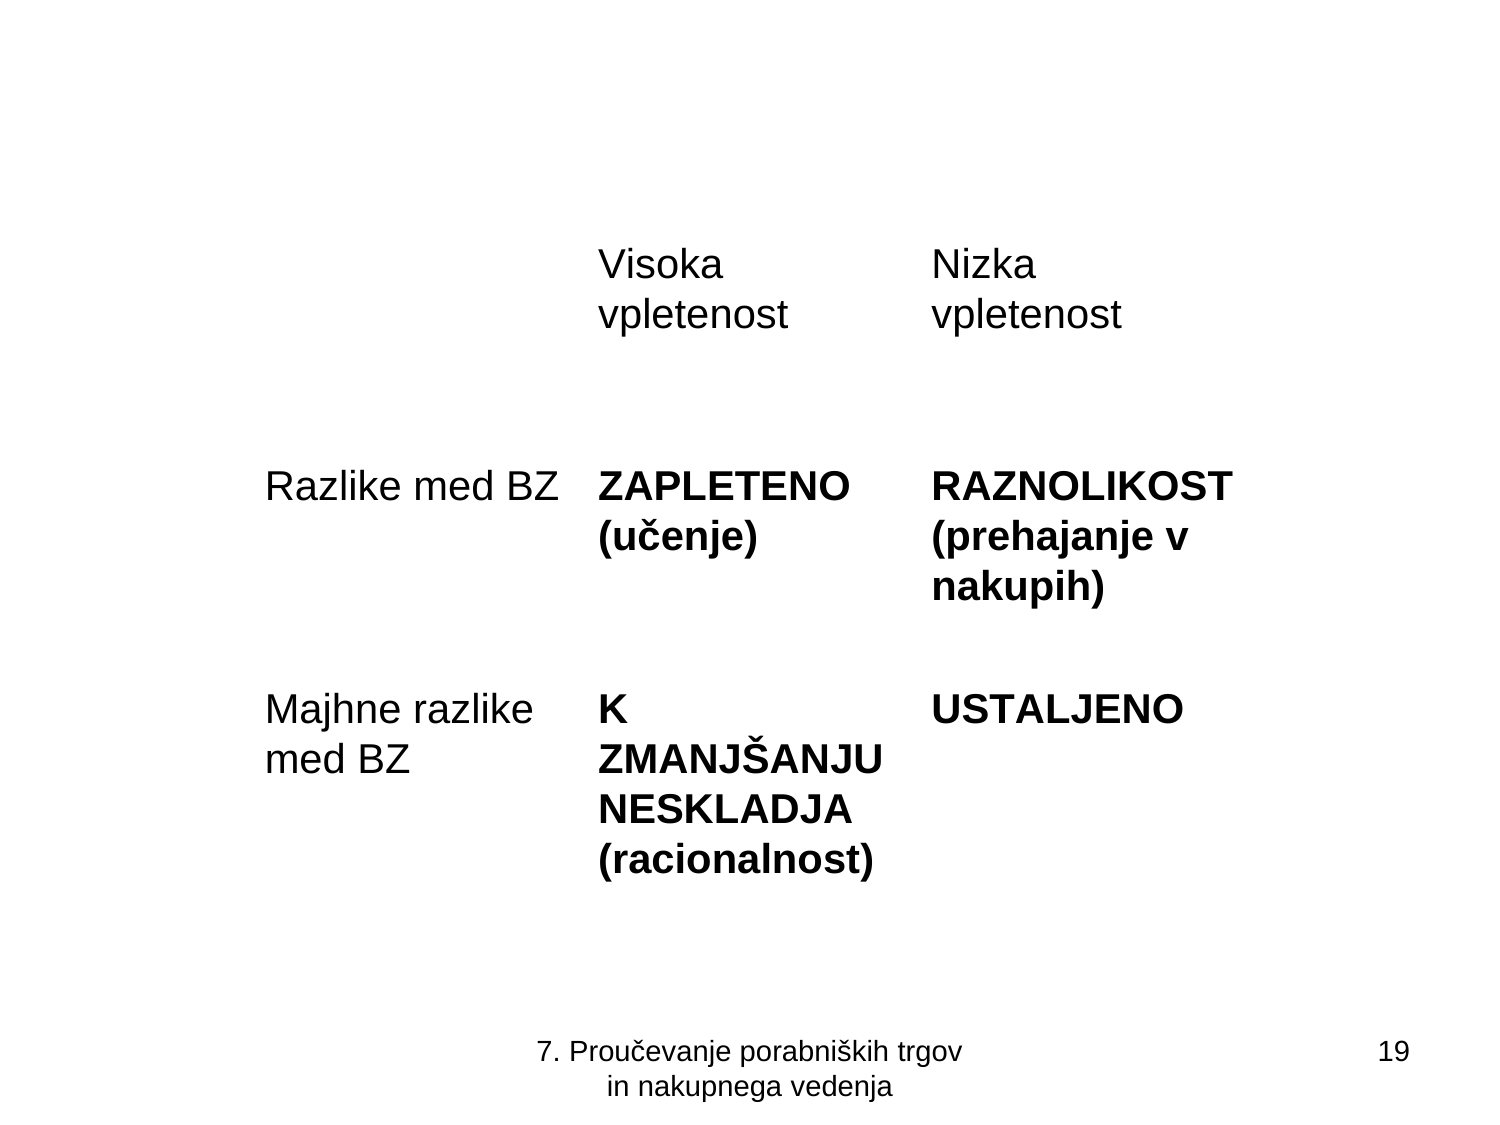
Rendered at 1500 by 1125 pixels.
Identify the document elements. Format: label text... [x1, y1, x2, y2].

text_box <number> [1074, 1024, 1426, 1103]
table_header [250, 229, 583, 451]
table_cell Majhne razlike med BZ [250, 674, 583, 896]
table_cell Razlike med BZ [250, 451, 583, 674]
table_cell K ZMANJŠANJU NESKLADJA (racionalnost) [583, 674, 917, 896]
table_header Nizka vpletenost [917, 229, 1250, 451]
table_cell USTALJENO [917, 674, 1250, 896]
text_box 7. Proučevanje porabniških trgov in nakupnega vedenja [512, 1024, 988, 1103]
table_header Visoka vpletenost [583, 229, 917, 451]
table_cell RAZNOLIKOST (prehajanje v nakupih) [917, 451, 1250, 674]
table_cell ZAPLETENO (učenje) [583, 451, 917, 674]
